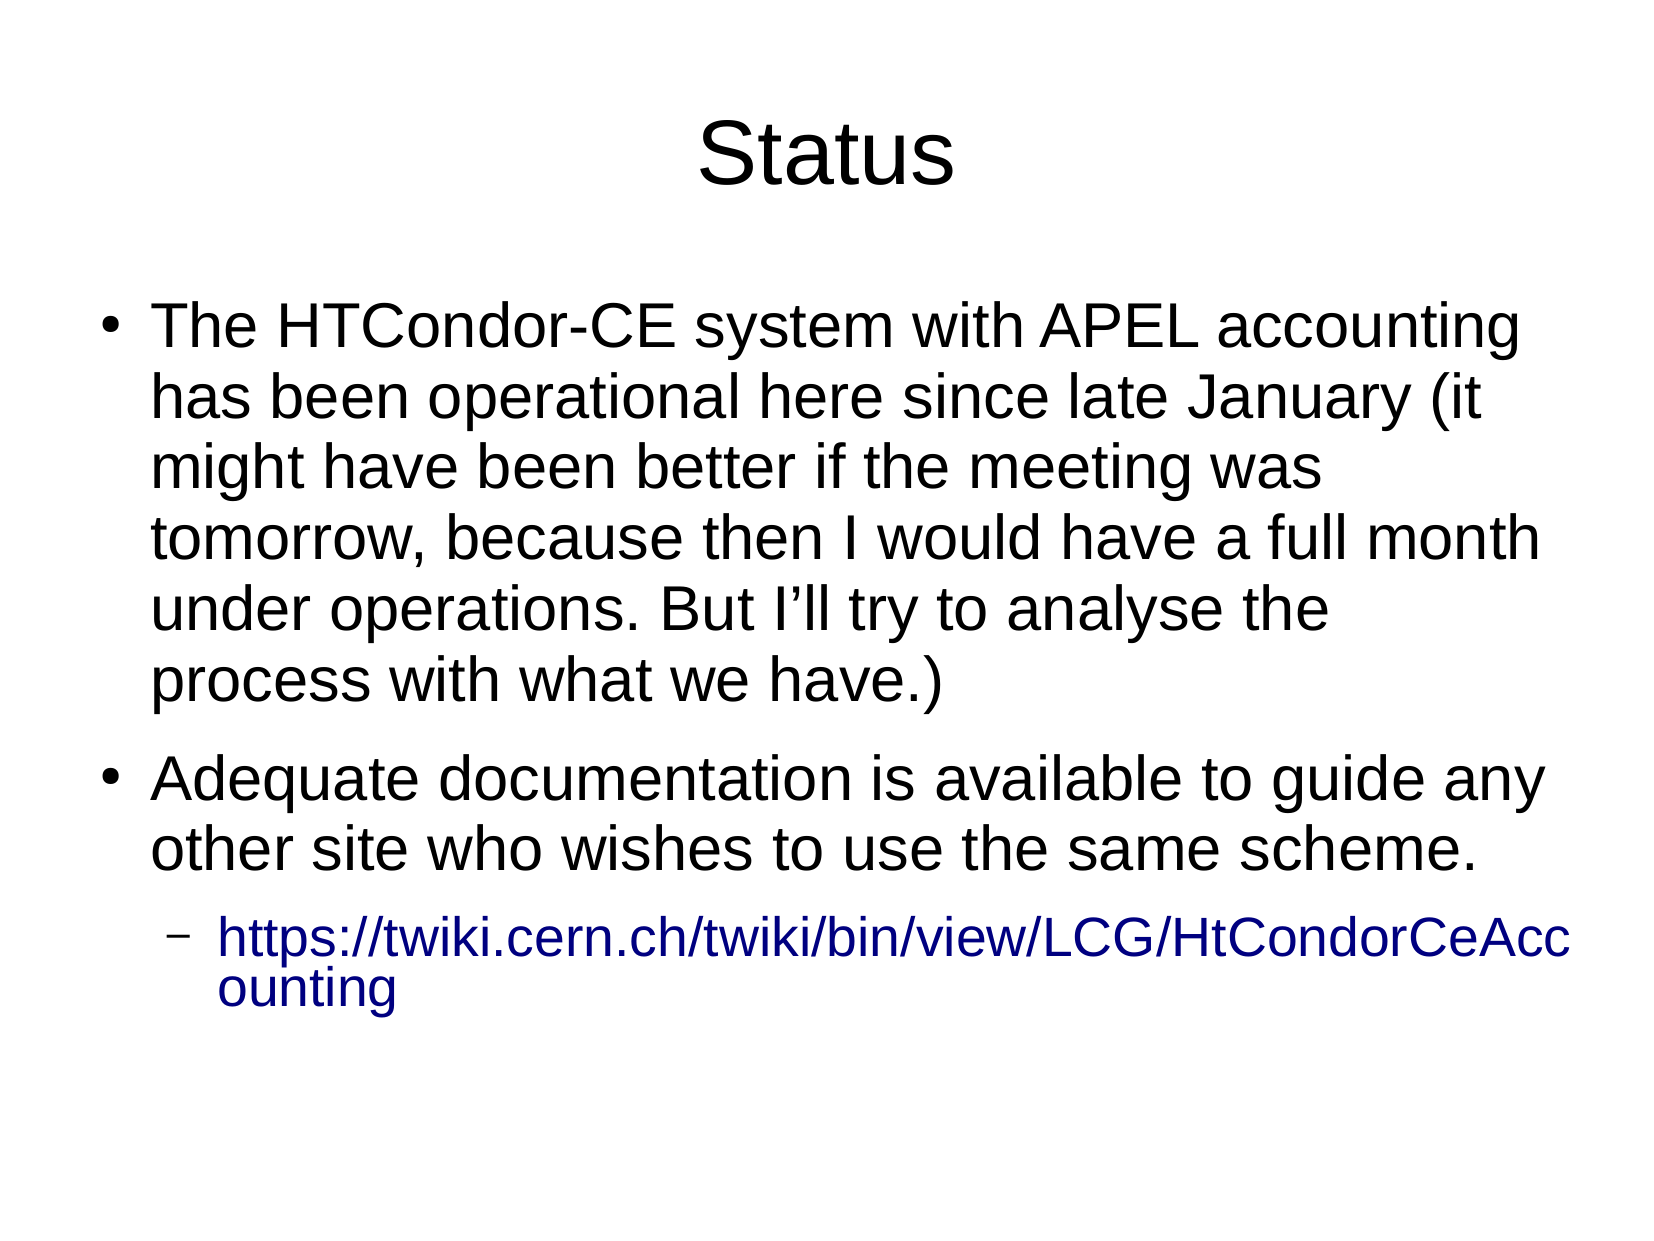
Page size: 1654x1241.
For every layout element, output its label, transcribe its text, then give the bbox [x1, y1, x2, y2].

title Status [82, 49, 1571, 257]
list The HTCondor-CE system with APEL accounting has been operational here since late January (it might have been better if the meeting was tomorrow, because then I would have a full month under operations. But I’ll try to analyse the process with what we have.) Adequate documentation is available to guide any other site who wishes to use the same scheme. https://twiki.cern.ch/twiki/bin/view/LCG/HtCondorCeAccounting [82, 290, 1571, 1010]
